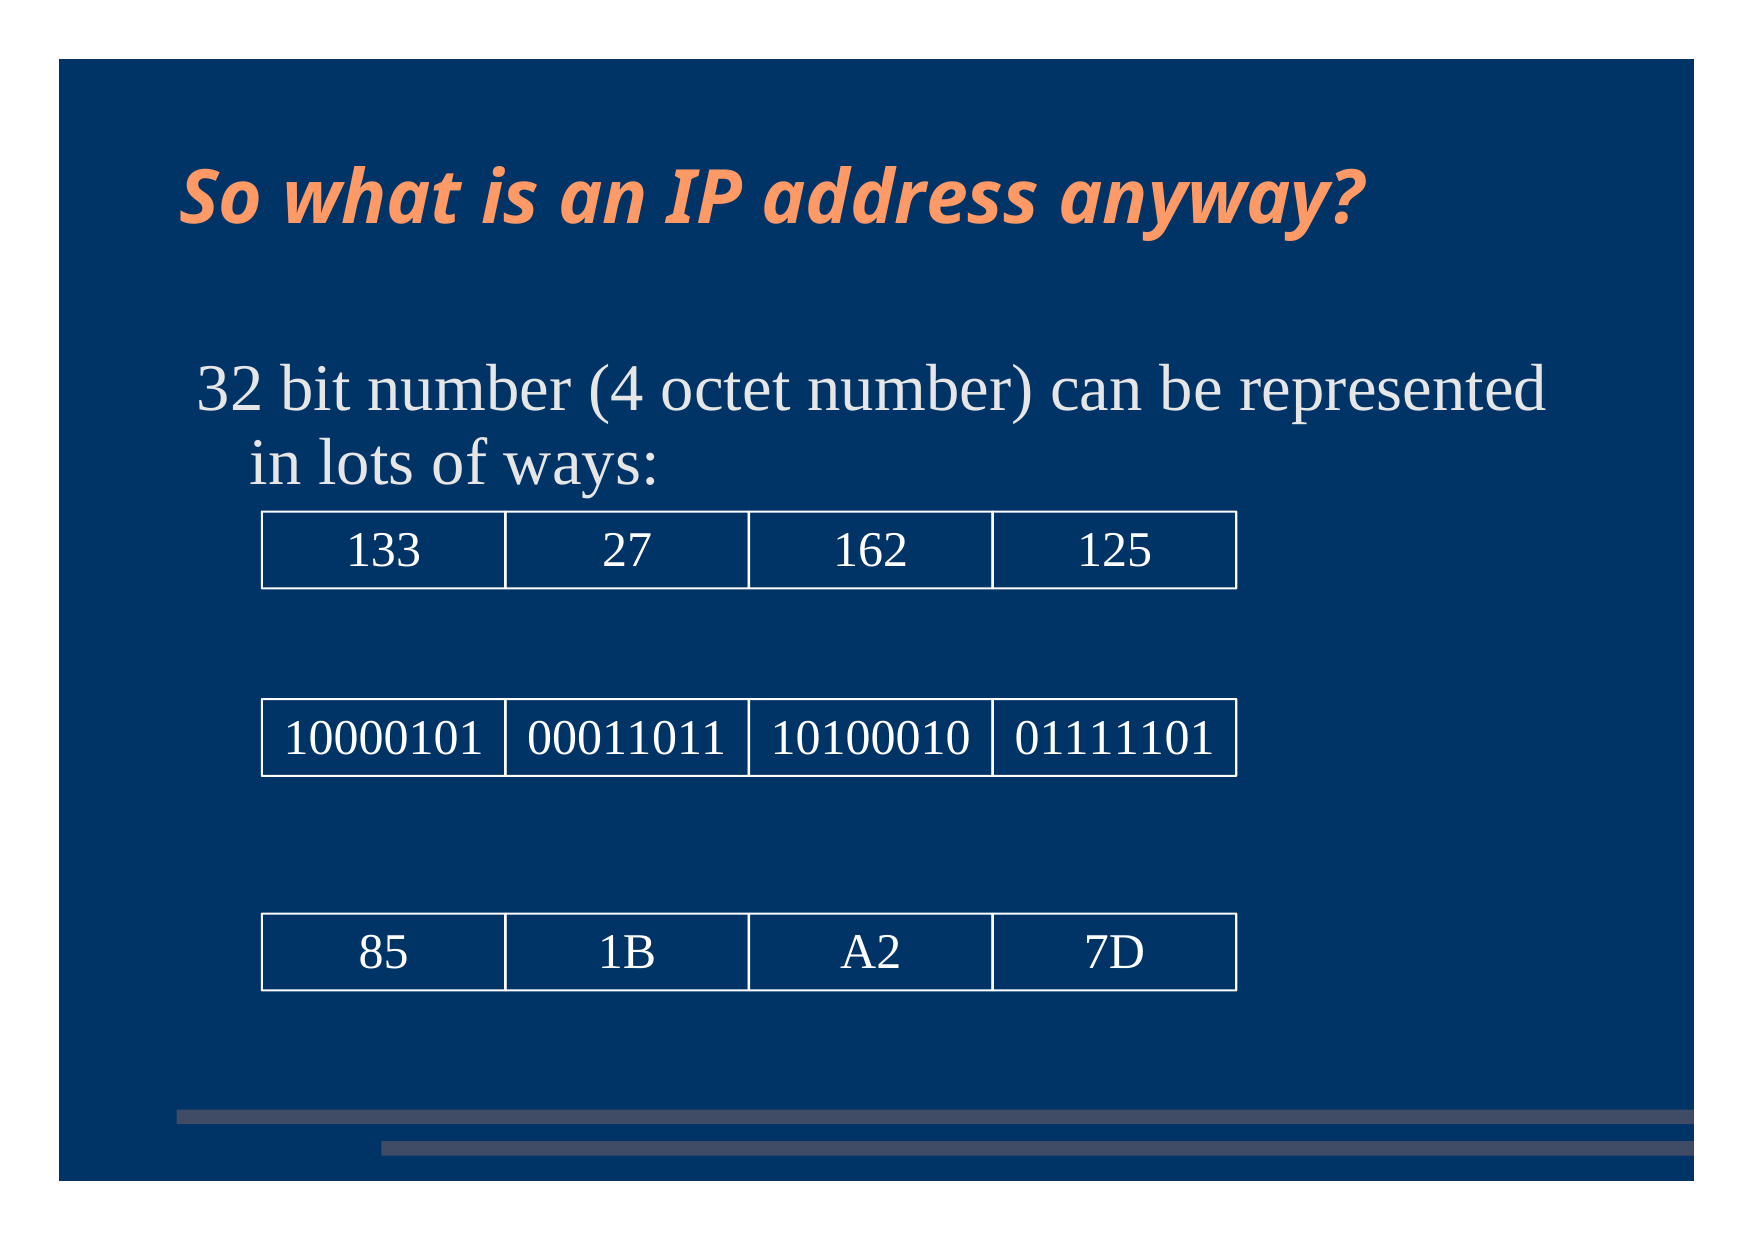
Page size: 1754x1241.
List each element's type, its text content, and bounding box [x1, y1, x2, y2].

text_box 133 [261, 512, 504, 588]
text_box 85 [261, 914, 504, 990]
text_box 27 [505, 512, 747, 588]
list 32 bit number (4 octet number) can be represented in lots of ways: [179, 350, 1603, 1084]
text_box 10000101 [261, 699, 504, 775]
text_box 1B [505, 914, 747, 990]
text_box 162 [748, 512, 991, 588]
text_box 01111101 [992, 699, 1237, 775]
text_box A2 [748, 914, 991, 990]
text_box 10100010 [748, 699, 991, 775]
title So what is an IP address anyway? [179, 100, 1576, 289]
text_box 125 [992, 512, 1237, 588]
text_box 7D [992, 914, 1237, 990]
text_box 00011011 [505, 699, 747, 775]
